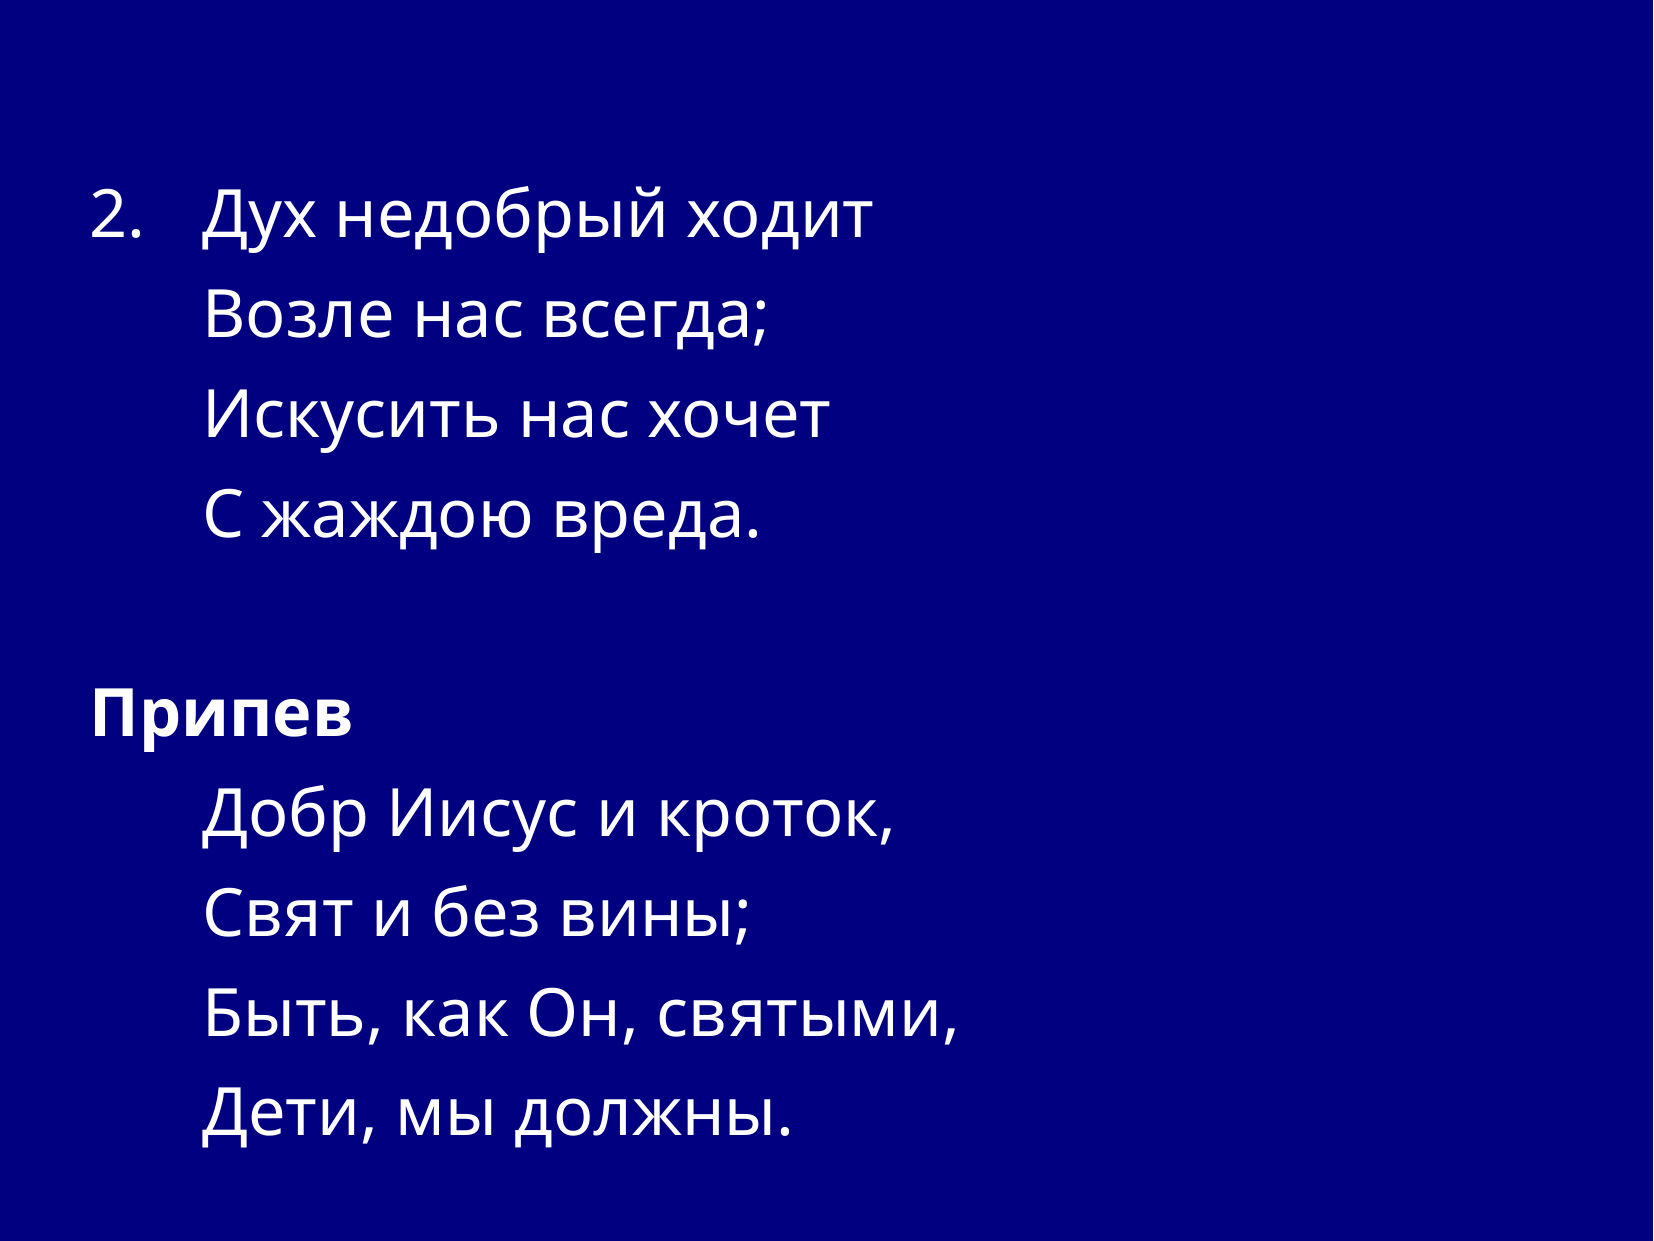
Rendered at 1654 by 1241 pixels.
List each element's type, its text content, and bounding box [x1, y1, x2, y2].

text_box 2. Дух недобрый ходит Возле нас всегда; Искусить нас хочет С жаждою вреда. Припев Добр Иисус и кроток, Свят и без вины; Быть, как Он, святыми, Дети, мы должны. [75, 150, 1576, 1163]
